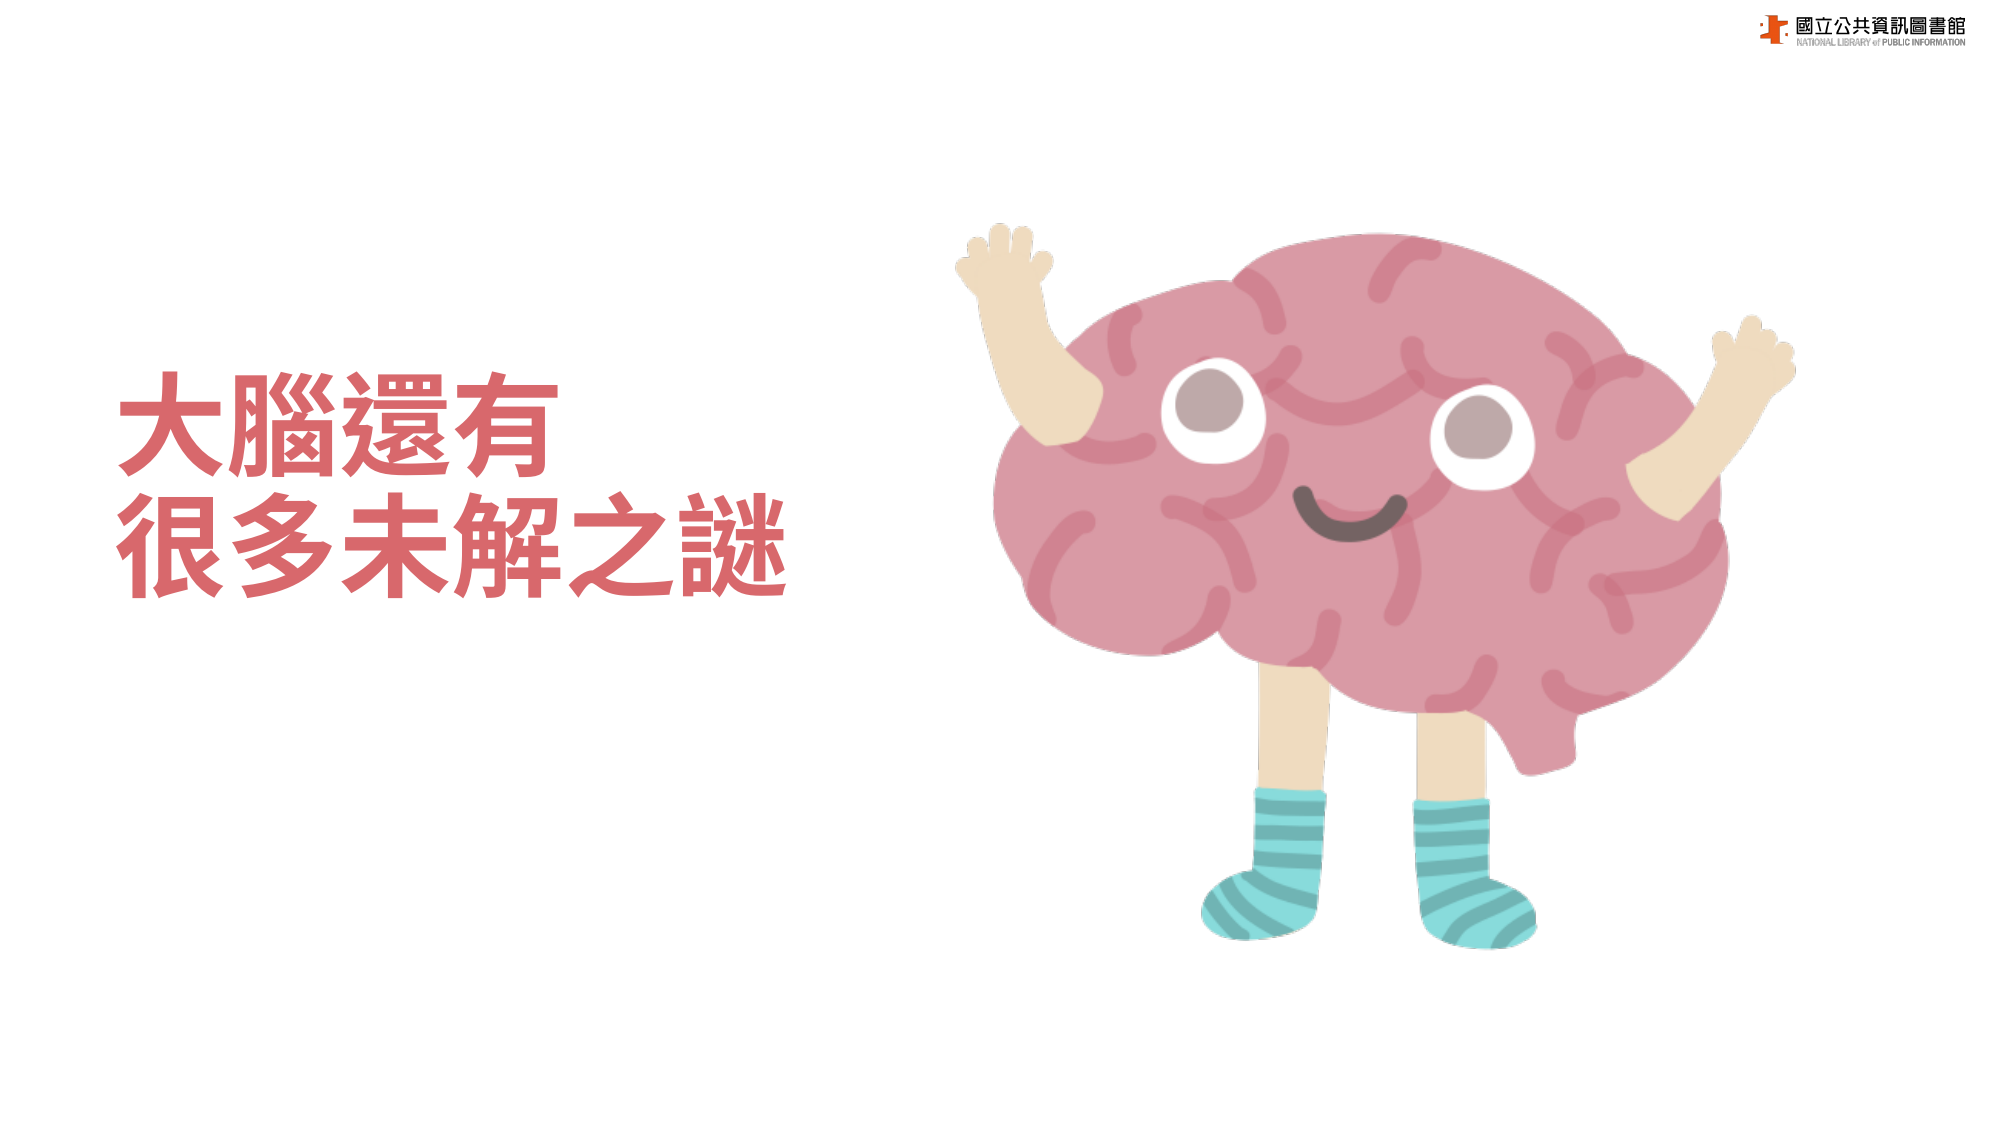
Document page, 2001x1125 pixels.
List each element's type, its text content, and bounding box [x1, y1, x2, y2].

title 大腦還有 很多未解之謎 [99, 362, 917, 581]
picture [917, 199, 1863, 962]
